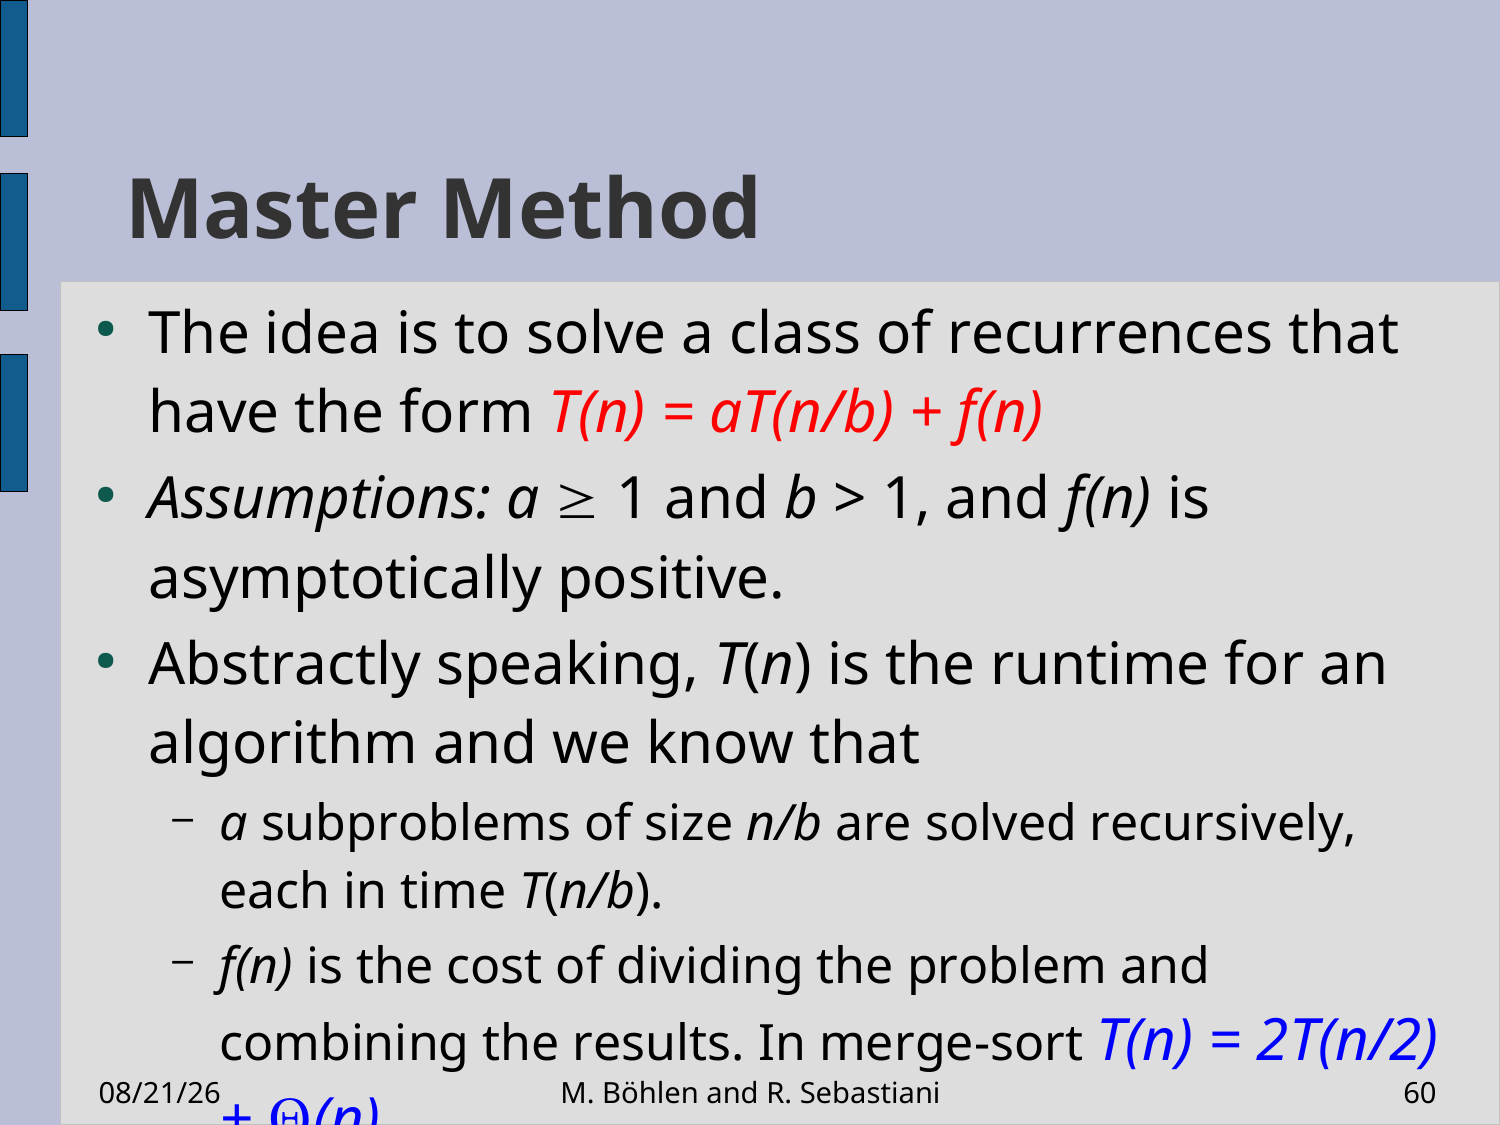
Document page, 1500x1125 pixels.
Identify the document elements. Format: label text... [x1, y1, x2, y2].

title Master Method [110, 67, 1392, 271]
list The idea is to solve a class of recurrences that have the form T(n) = aT(n/b) + f(n) Assumptions: a  1 and b > 1, and f(n) is asymptotically positive. Abstractly speaking, T(n) is the runtime for an algorithm and we know that a subproblems of size n/b are solved recursively, each in time T(n/b). f(n) is the cost of dividing the problem and combining the results. In merge-sort T(n) = 2T(n/2) + (n). [62, 283, 1461, 1014]
